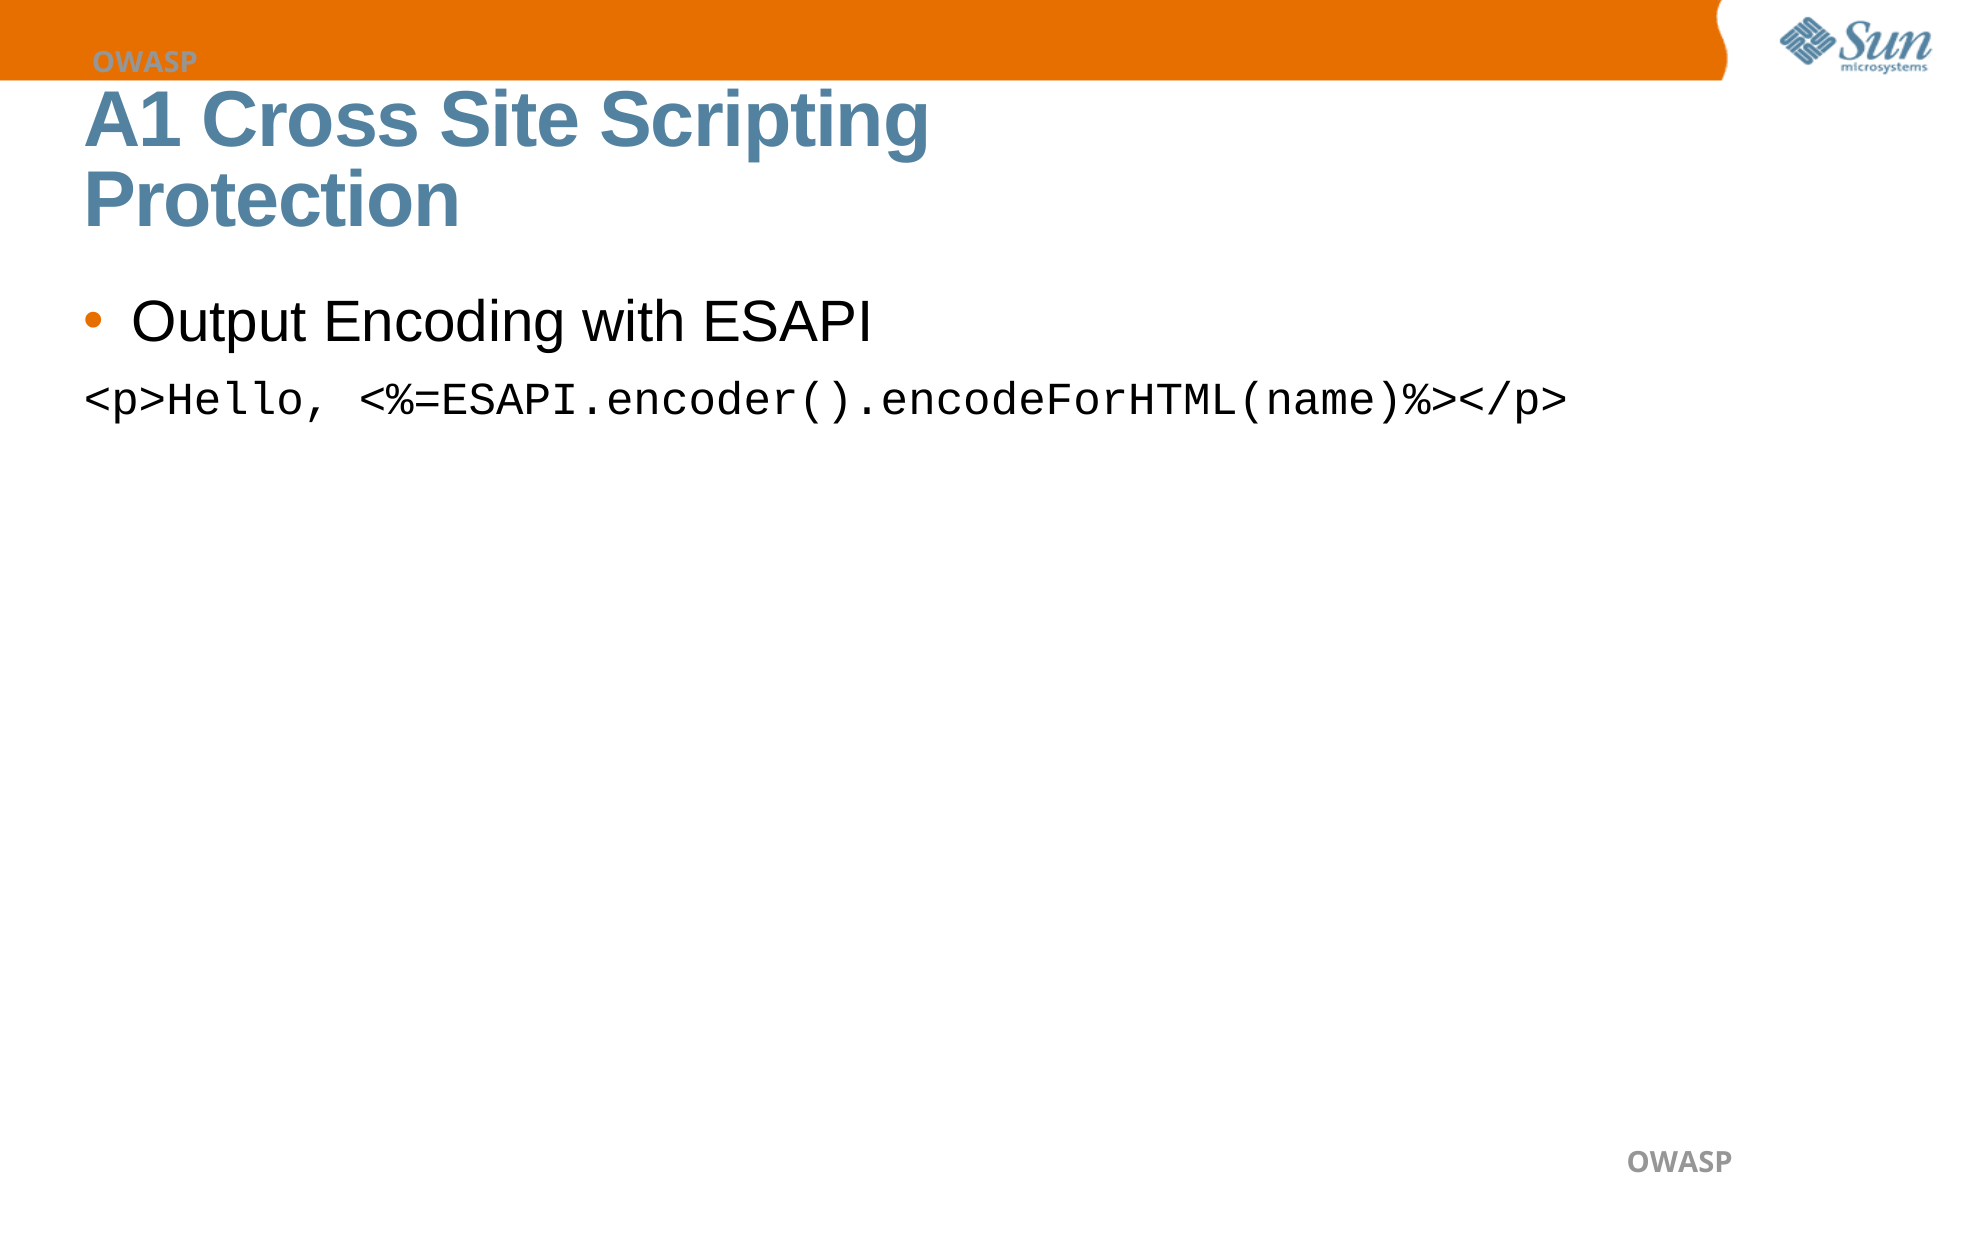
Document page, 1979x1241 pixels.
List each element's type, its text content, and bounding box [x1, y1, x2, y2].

title A1 Cross Site Scripting Protection [83, 82, 1880, 269]
list Output Encoding with ESAPI <p>Hello, <%=ESAPI.encoder().encodeForHTML(name)%></p> [49, 289, 1929, 1241]
picture [0, 0, 1979, 83]
